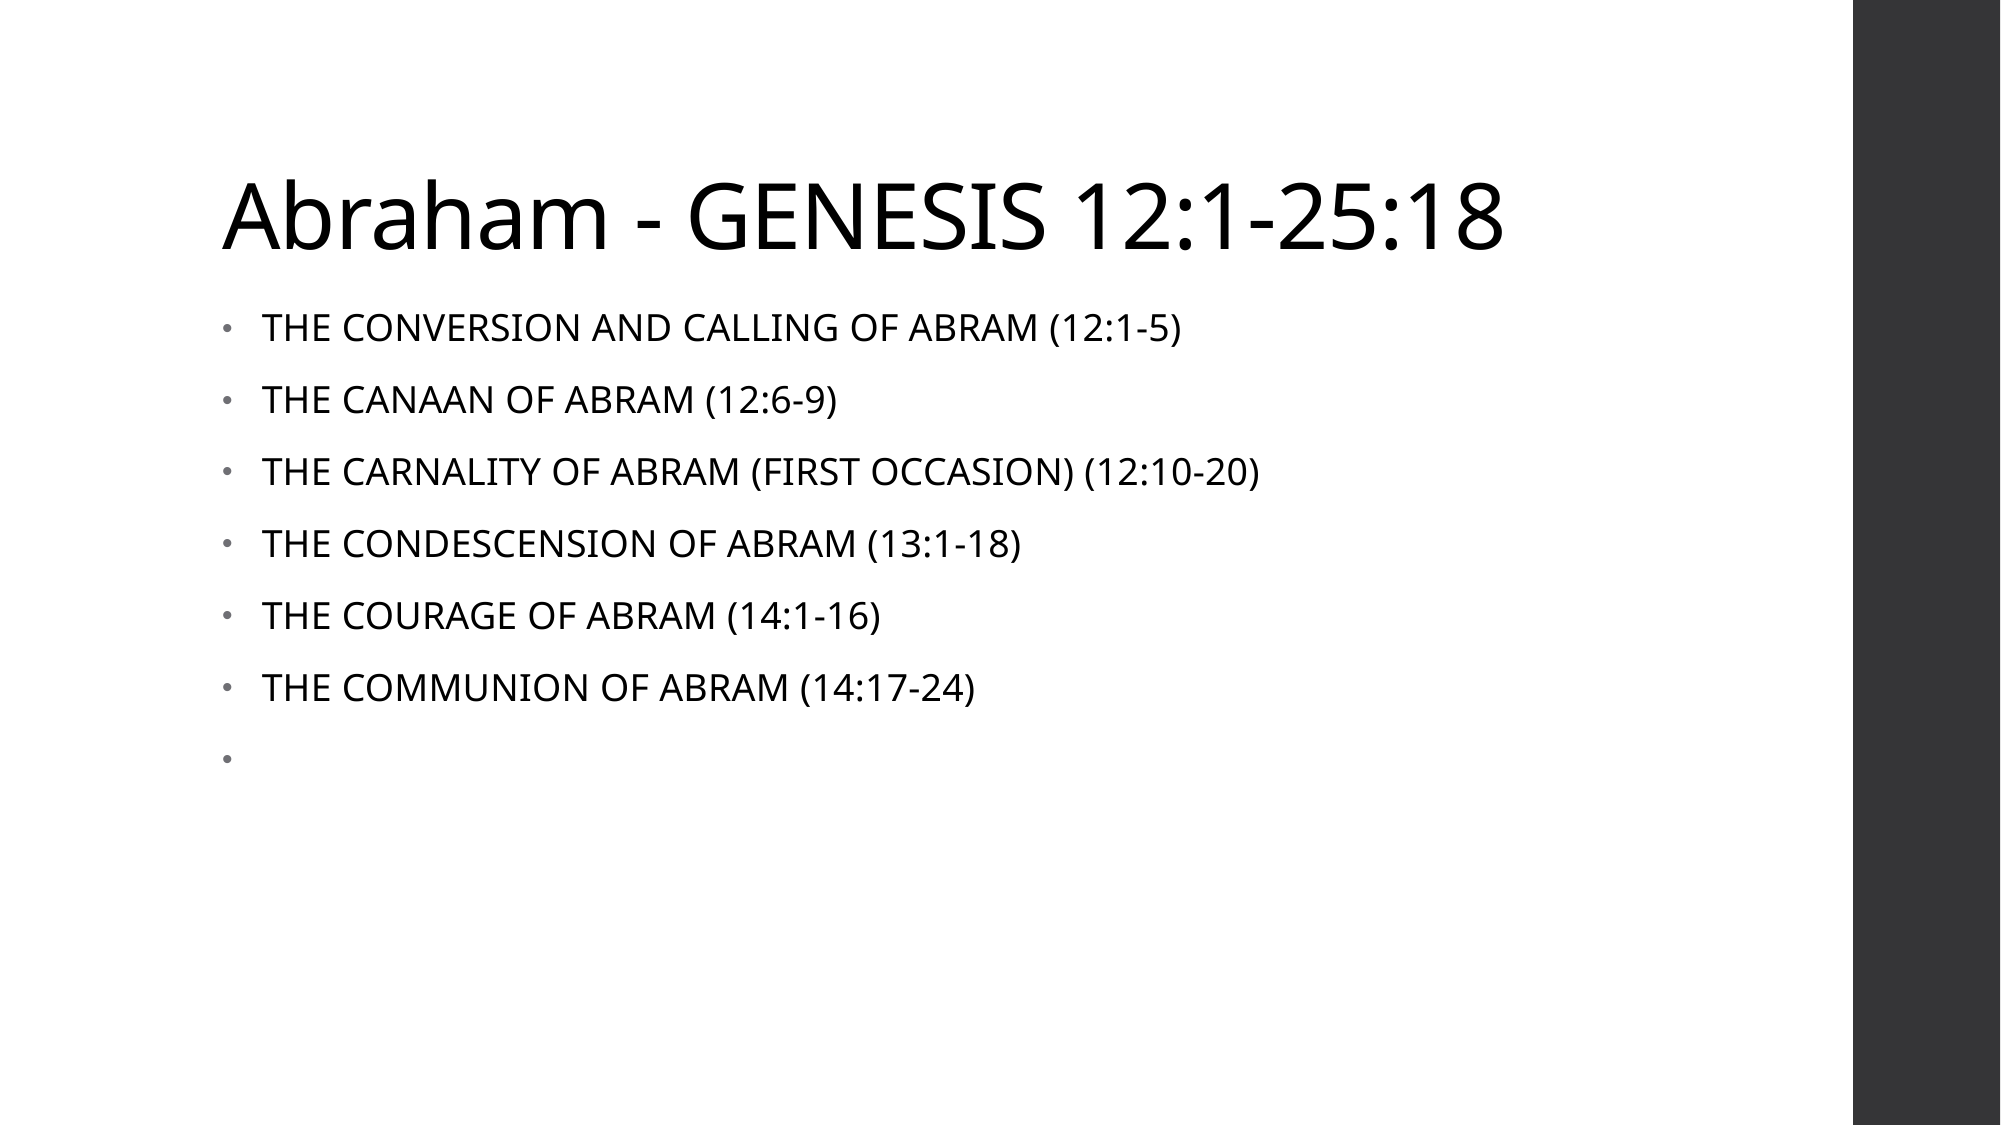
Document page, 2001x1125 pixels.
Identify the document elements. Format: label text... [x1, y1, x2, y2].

title Abraham - GENESIS 12:1-25:18 [206, 60, 1797, 278]
list THE CONVERSION AND CALLING OF ABRAM (12:1-5) THE CANAAN OF ABRAM (12:6-9) THE CARNALITY OF ABRAM (FIRST OCCASION) (12:10-20) THE CONDESCENSION OF ABRAM (13:1-18) THE COURAGE OF ABRAM (14:1-16) THE COMMUNION OF ABRAM (14:17-24) [206, 299, 1617, 1014]
